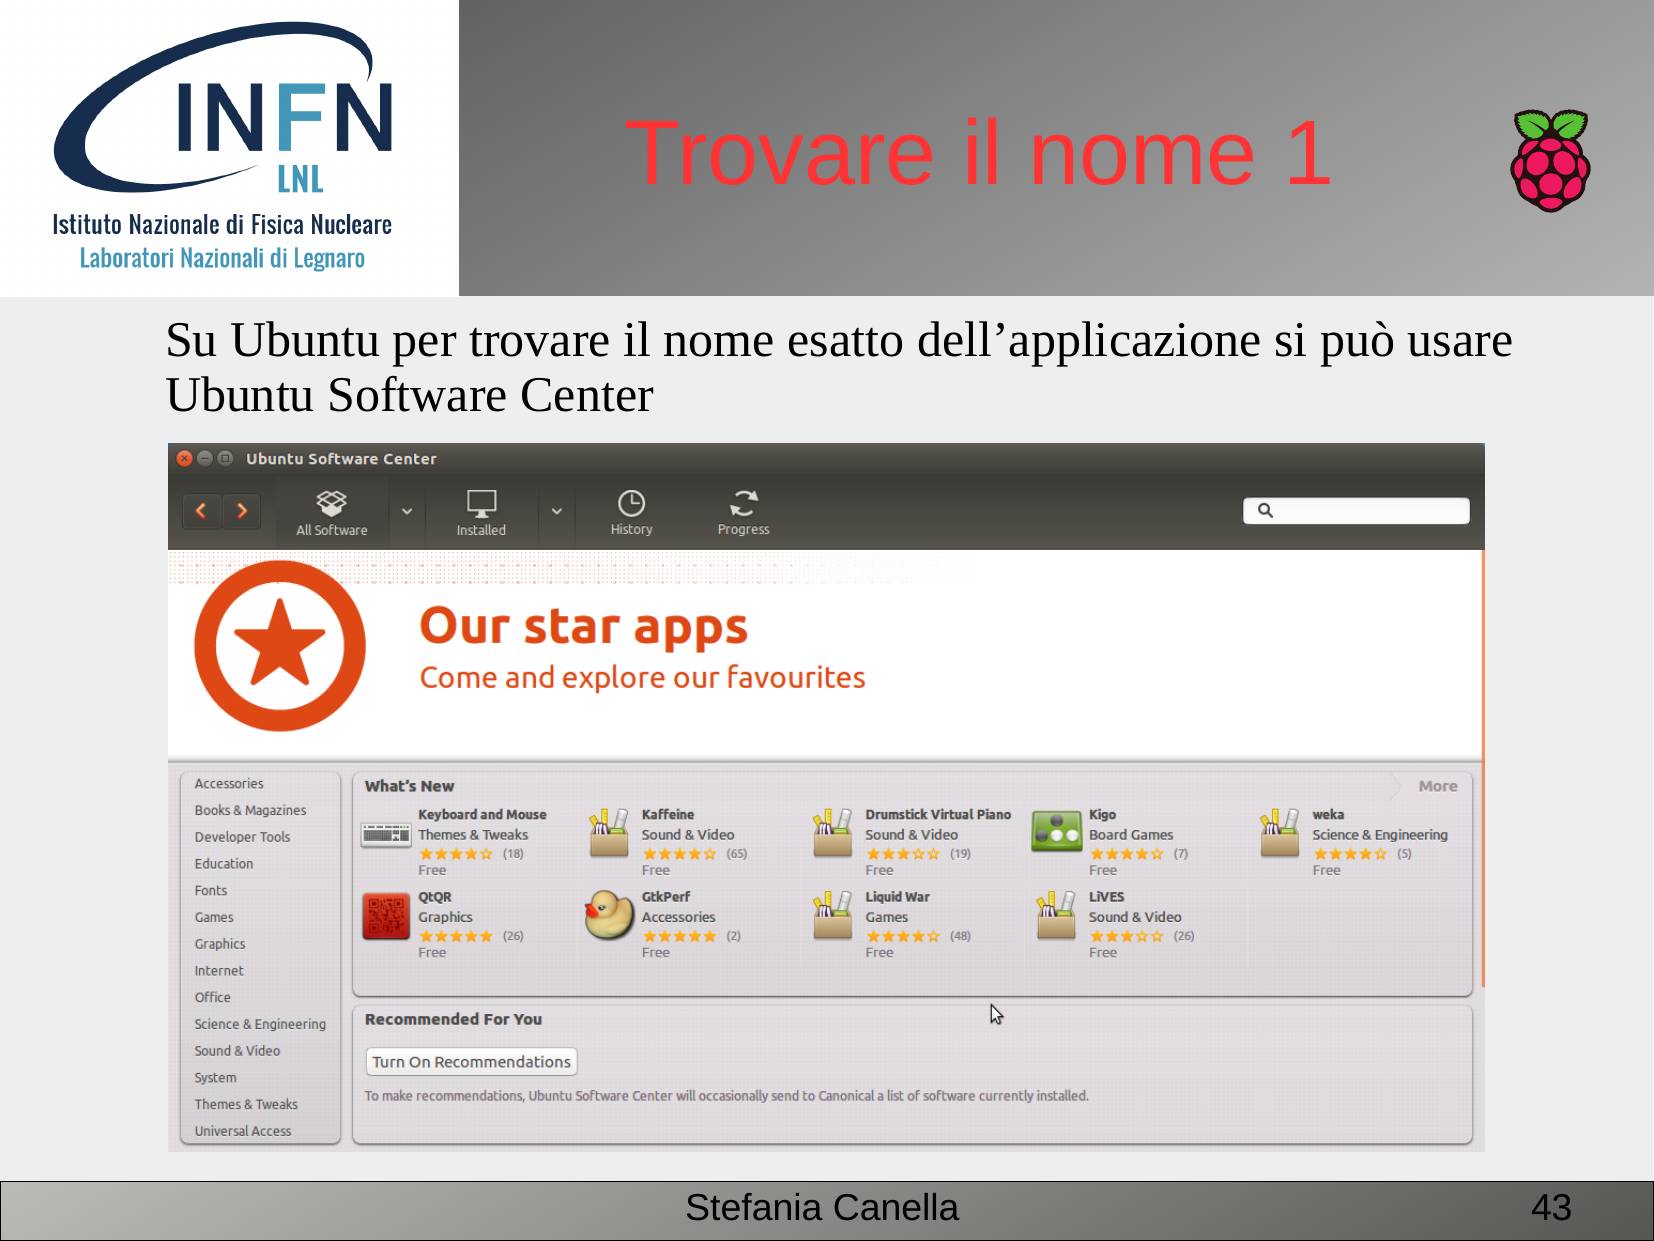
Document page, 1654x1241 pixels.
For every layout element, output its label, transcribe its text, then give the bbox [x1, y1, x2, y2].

text_box Stefania Canella [670, 1178, 984, 1241]
picture [168, 443, 1485, 1152]
title Trovare il nome 1 [459, 49, 1571, 257]
text_box [0, 1181, 670, 1241]
text_box <number> [1516, 1178, 1654, 1241]
text_box Su Ubuntu per trovare il nome esatto dell’applicazione si può usare Ubuntu Software Center [105, 306, 1548, 428]
text_box [459, 0, 1654, 296]
picture [0, 0, 459, 297]
text_box [984, 1181, 1516, 1241]
